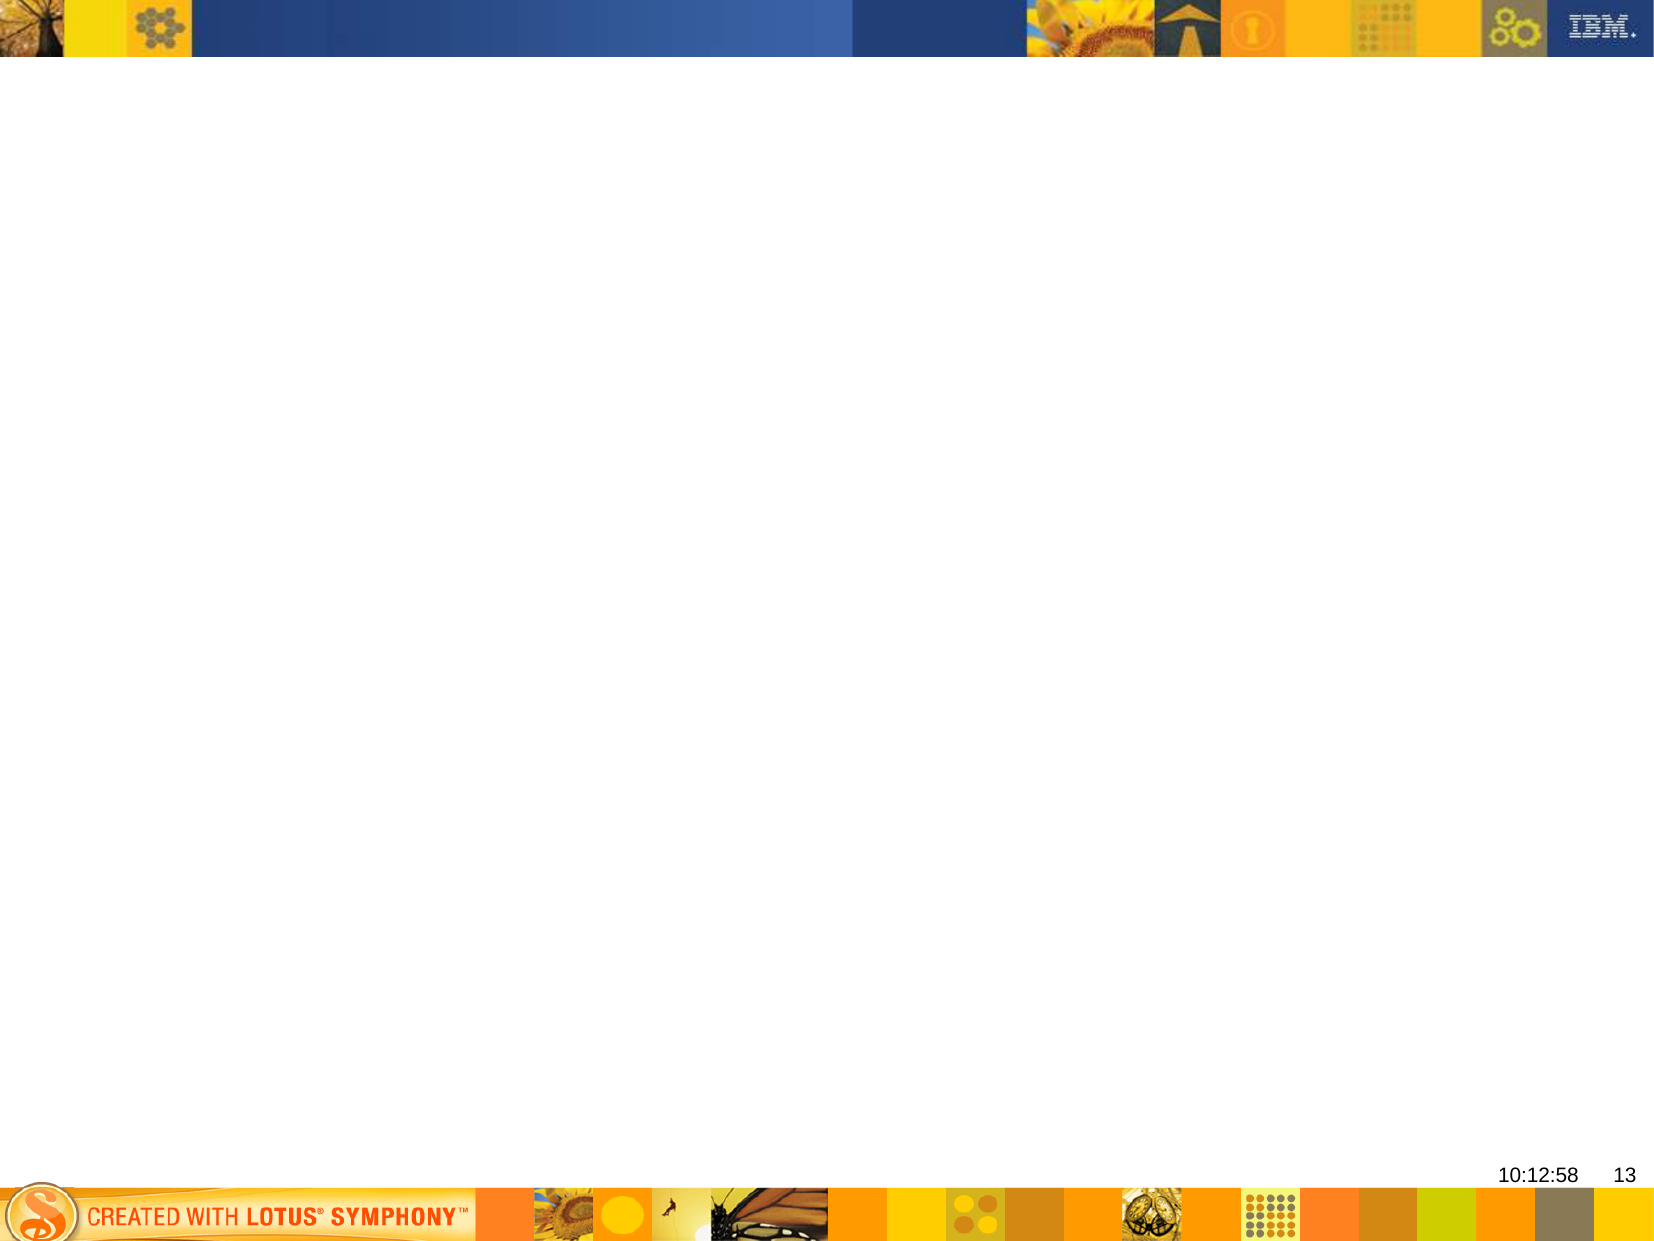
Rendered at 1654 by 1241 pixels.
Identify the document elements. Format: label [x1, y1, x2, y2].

picture [0, 1182, 1654, 1241]
picture [0, 0, 1654, 57]
